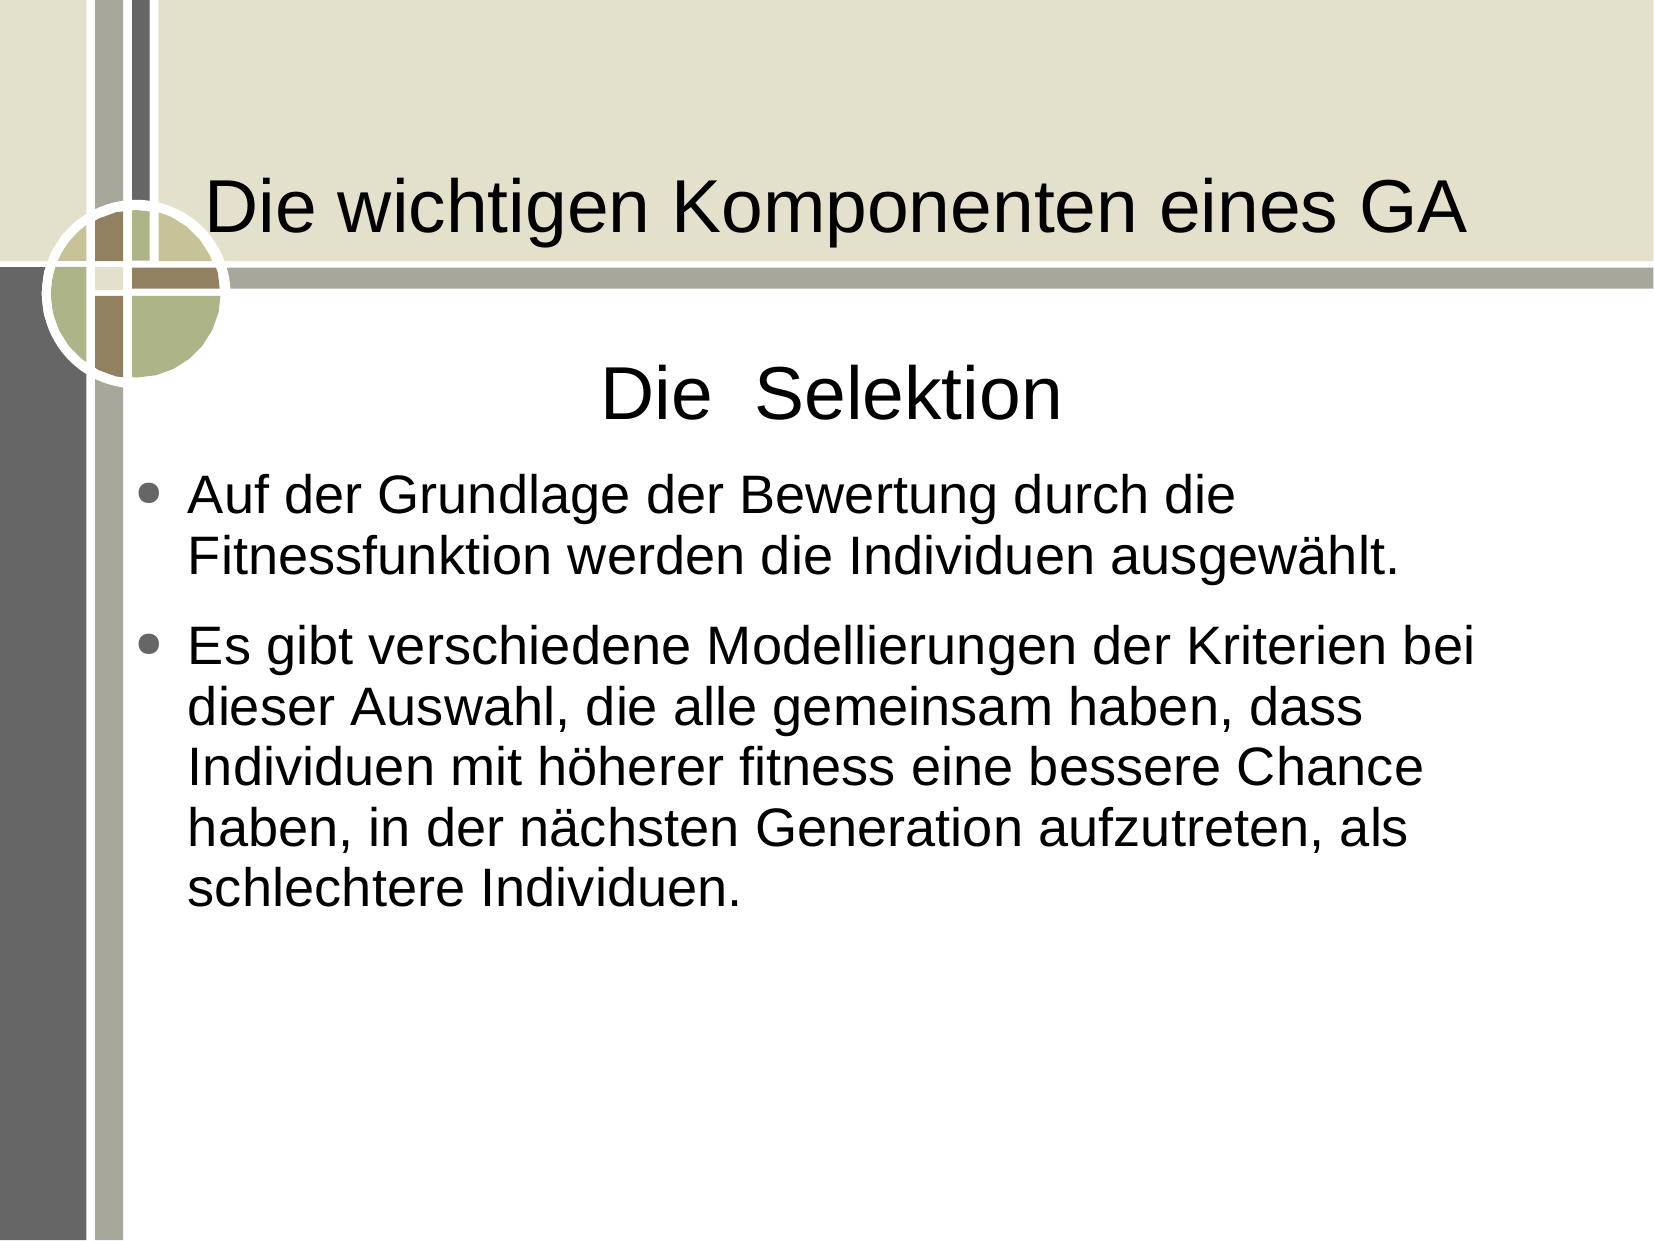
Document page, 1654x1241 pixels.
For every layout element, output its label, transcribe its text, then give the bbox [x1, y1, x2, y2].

title Die wichtigen Komponenten eines GA [121, 102, 1534, 311]
list Die Selektion Auf der Grundlage der Bewertung durch die Fitnessfunktion werden die Individuen ausgewählt. Es gibt verschiedene Modellierungen der Kriterien bei dieser Auswahl, die alle gemeinsam haben, dass Individuen mit höherer fitness eine bessere Chance haben, in der nächsten Generation aufzutreten, als schlechtere Individuen. [117, 351, 1530, 1061]
